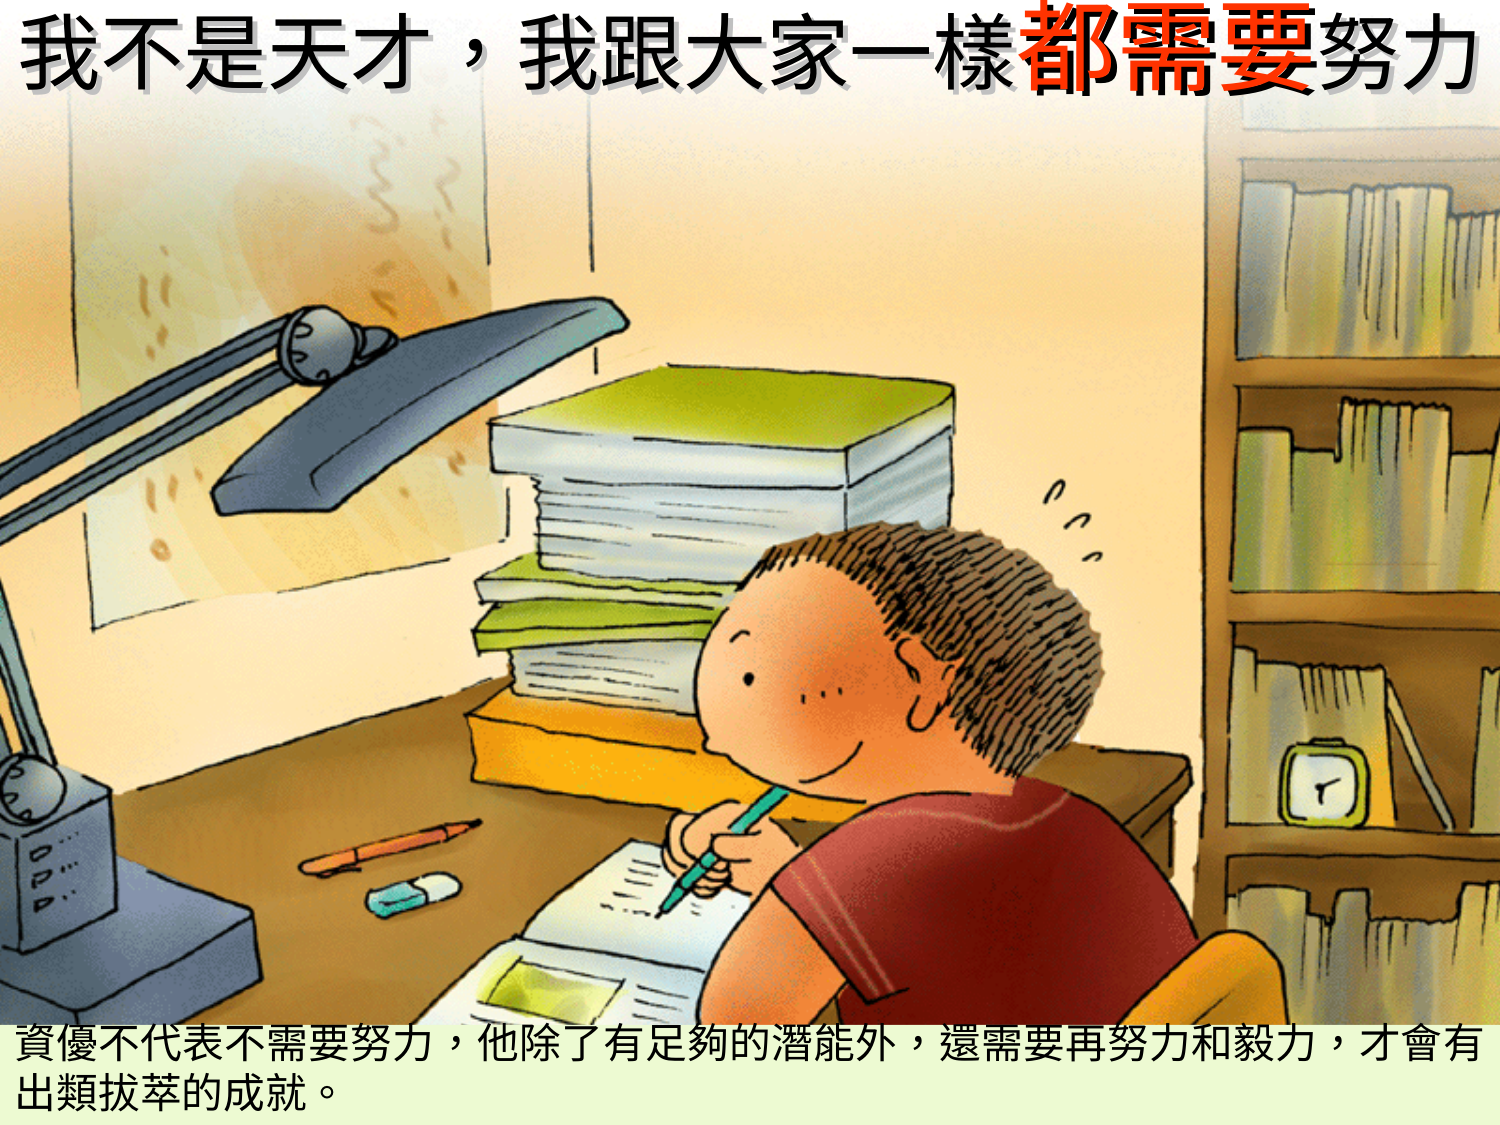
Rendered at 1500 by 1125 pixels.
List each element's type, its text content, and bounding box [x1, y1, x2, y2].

subtitle 資優不代表不需要努力，他除了有足夠的潛能外，還需要再努力和毅力，才會有出類拔萃的成就。 [0, 1024, 1500, 1125]
title 我不是天才，我跟大家一樣都需要努力 [0, 0, 1500, 113]
picture [0, 113, 1500, 1024]
